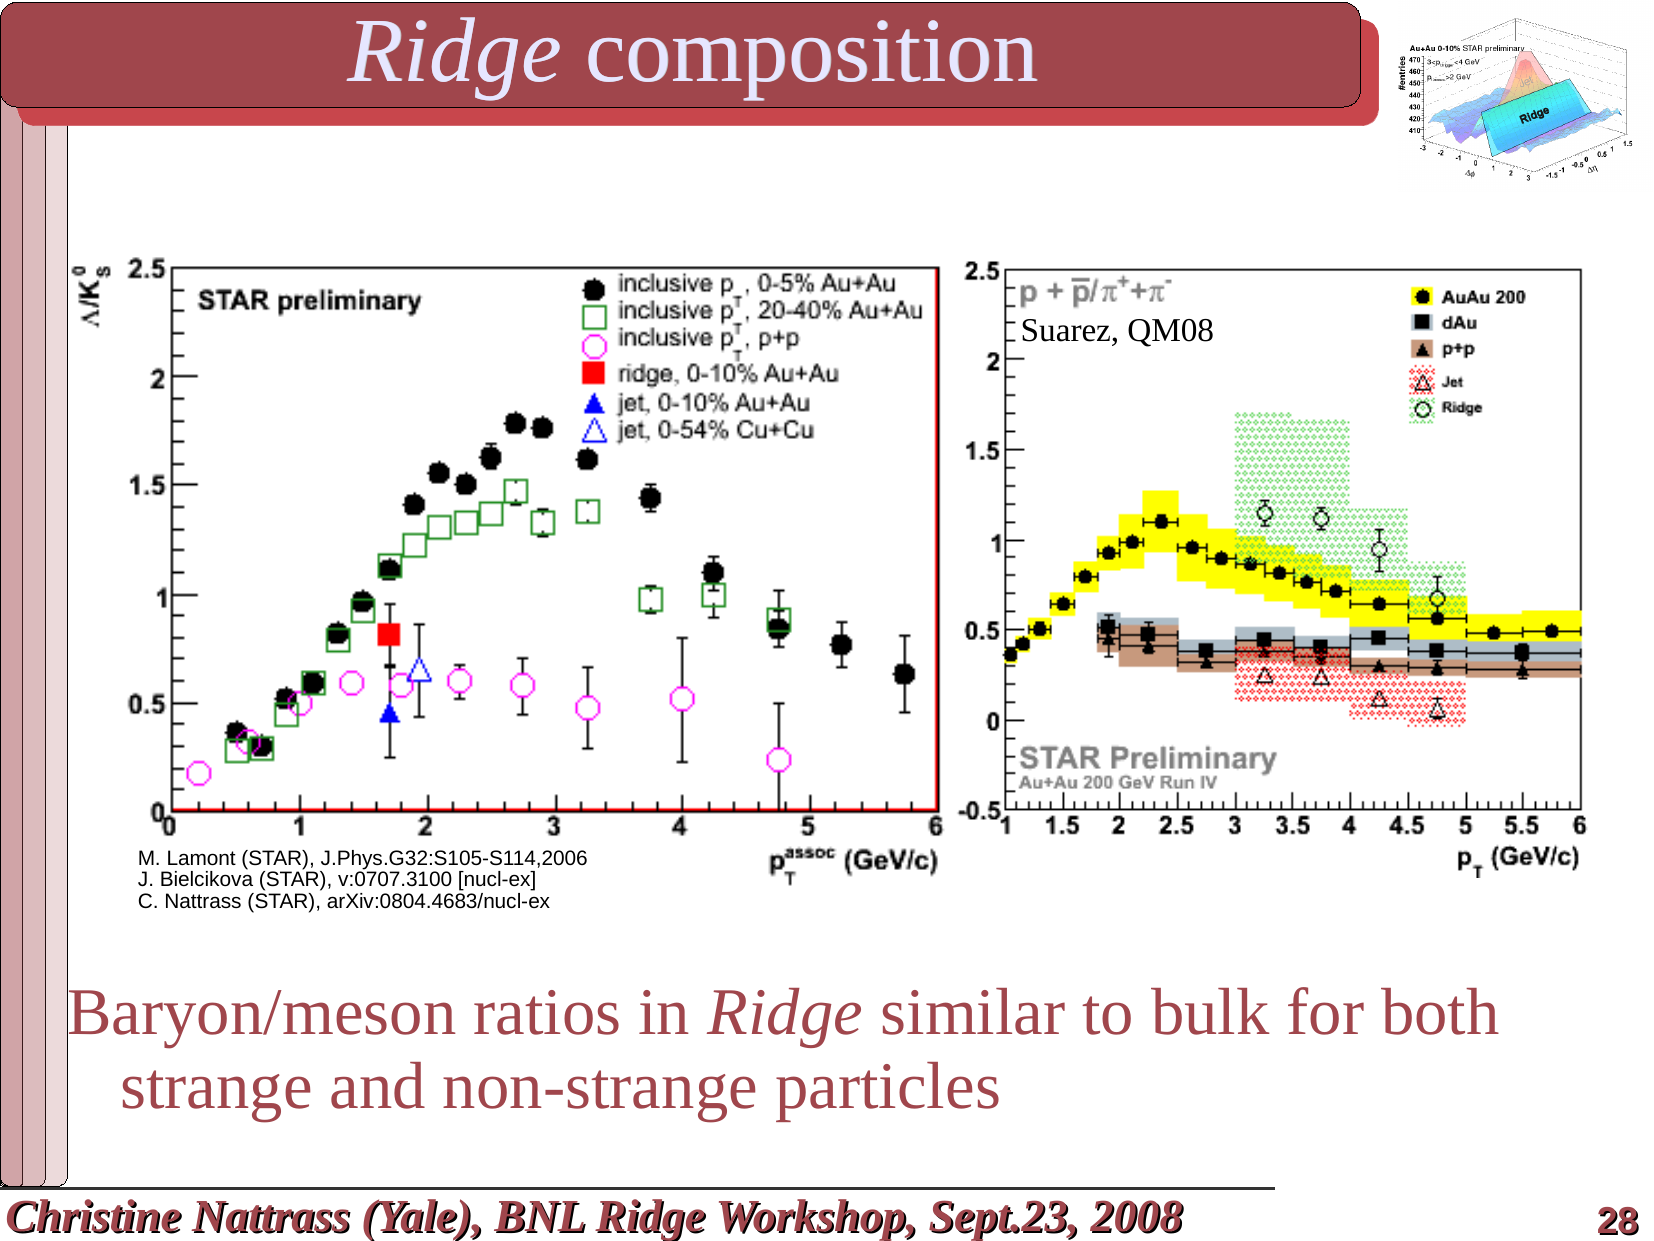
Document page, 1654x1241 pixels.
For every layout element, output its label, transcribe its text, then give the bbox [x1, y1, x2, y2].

picture [68, 202, 1653, 888]
picture [1398, 0, 1653, 193]
title Ridge composition [0, 0, 1388, 107]
list Baryon/meson ratios in Ridge similar to bulk for both strange and non-strange particles [49, 975, 1653, 1124]
text_box Suarez, QM08 [1005, 303, 1306, 356]
text_box M. Lamont (STAR), J.Phys.G32:S105-S114,2006 J. Bielcikova (STAR), v:0707.3100 [nucl-ex] C. Nattrass (STAR), arXiv:0804.4683/nucl-ex [123, 841, 723, 891]
